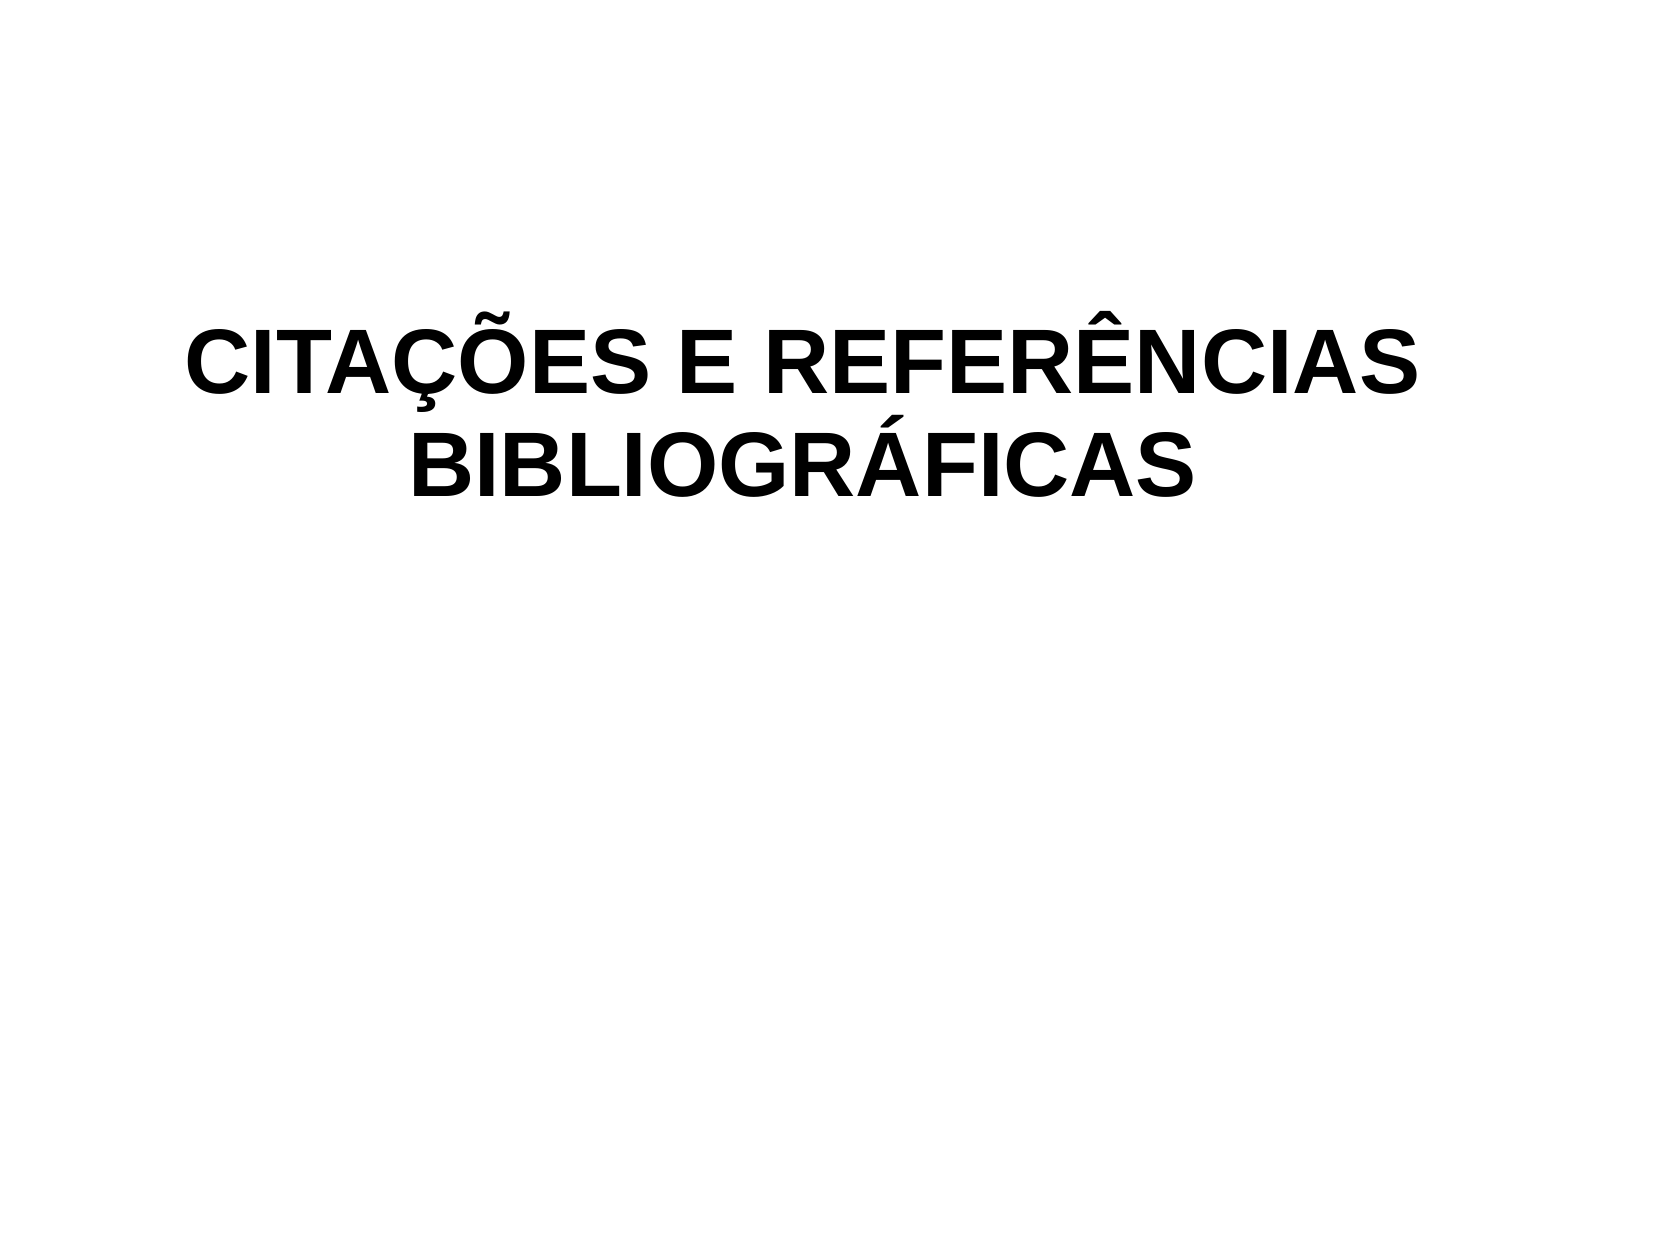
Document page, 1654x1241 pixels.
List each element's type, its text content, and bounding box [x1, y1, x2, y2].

title CITAÇÕES E REFERÊNCIAS BIBLIOGRÁFICAS [59, 310, 1548, 518]
